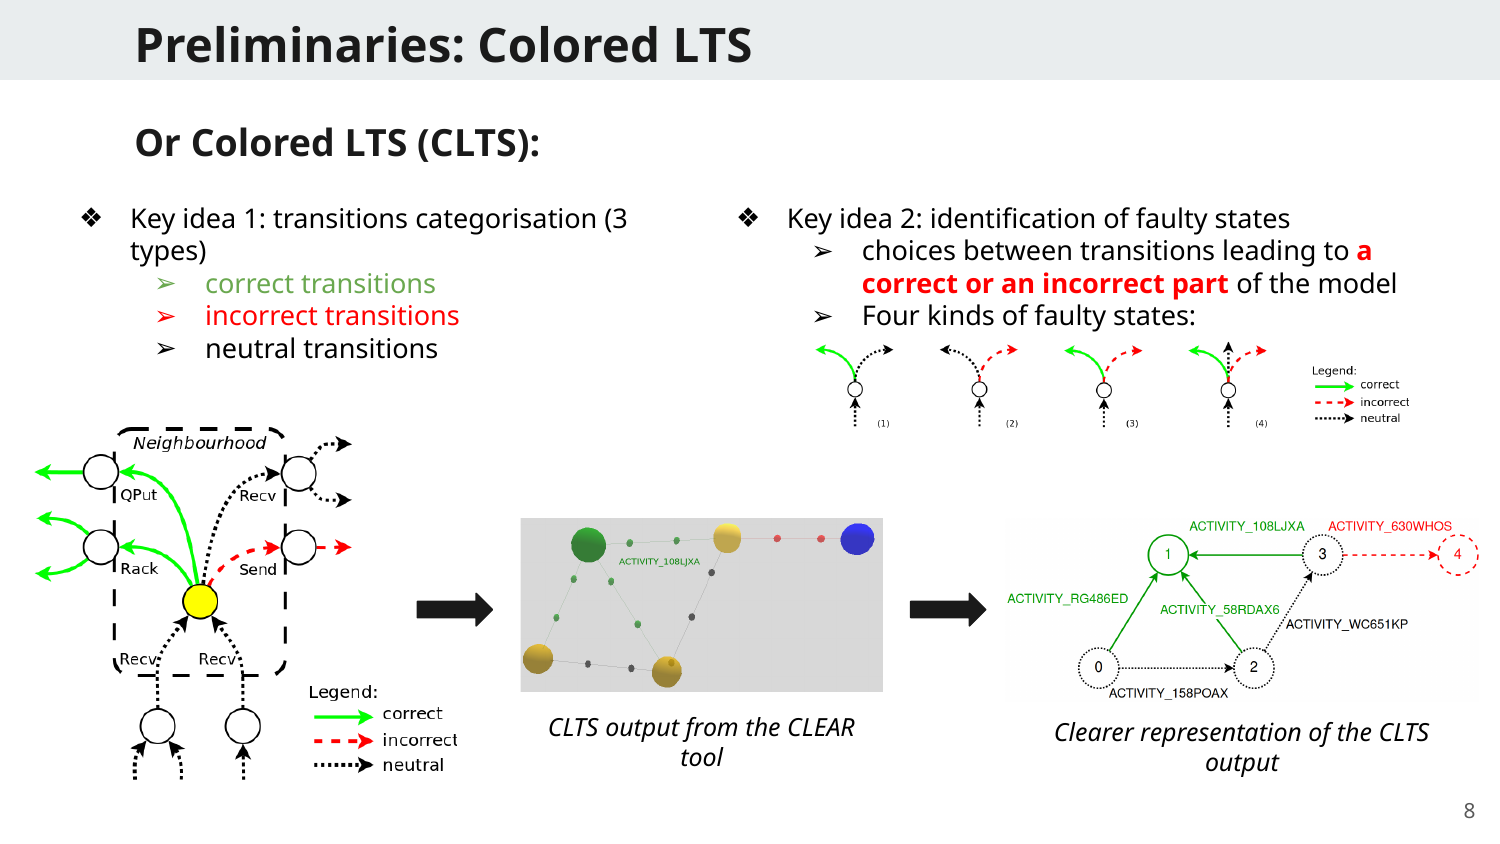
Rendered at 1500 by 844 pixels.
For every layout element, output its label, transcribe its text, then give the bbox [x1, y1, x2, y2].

text_box Key idea 2: identification of faulty states choices between transitions leading to a correct or an incorrect part of the model Four kinds of faulty states: [696, 186, 1474, 347]
title Preliminaries: Colored LTS [119, 0, 1381, 88]
text_box Clearer representation of the CLTS output [1005, 701, 1479, 792]
text_box [417, 593, 493, 626]
slide_number <numéro> [1400, 779, 1491, 844]
text_box CLTS output from the CLEAR tool [510, 696, 893, 787]
text_box Key idea 1: transitions categorisation (3 types) correct transitions incorrect transitions neutral transitions [40, 186, 714, 379]
picture [815, 339, 1409, 428]
list Or Colored LTS (CLTS): [119, 97, 1164, 164]
text_box [910, 593, 986, 626]
picture [1005, 518, 1479, 701]
picture [21, 427, 457, 792]
picture [520, 518, 883, 692]
